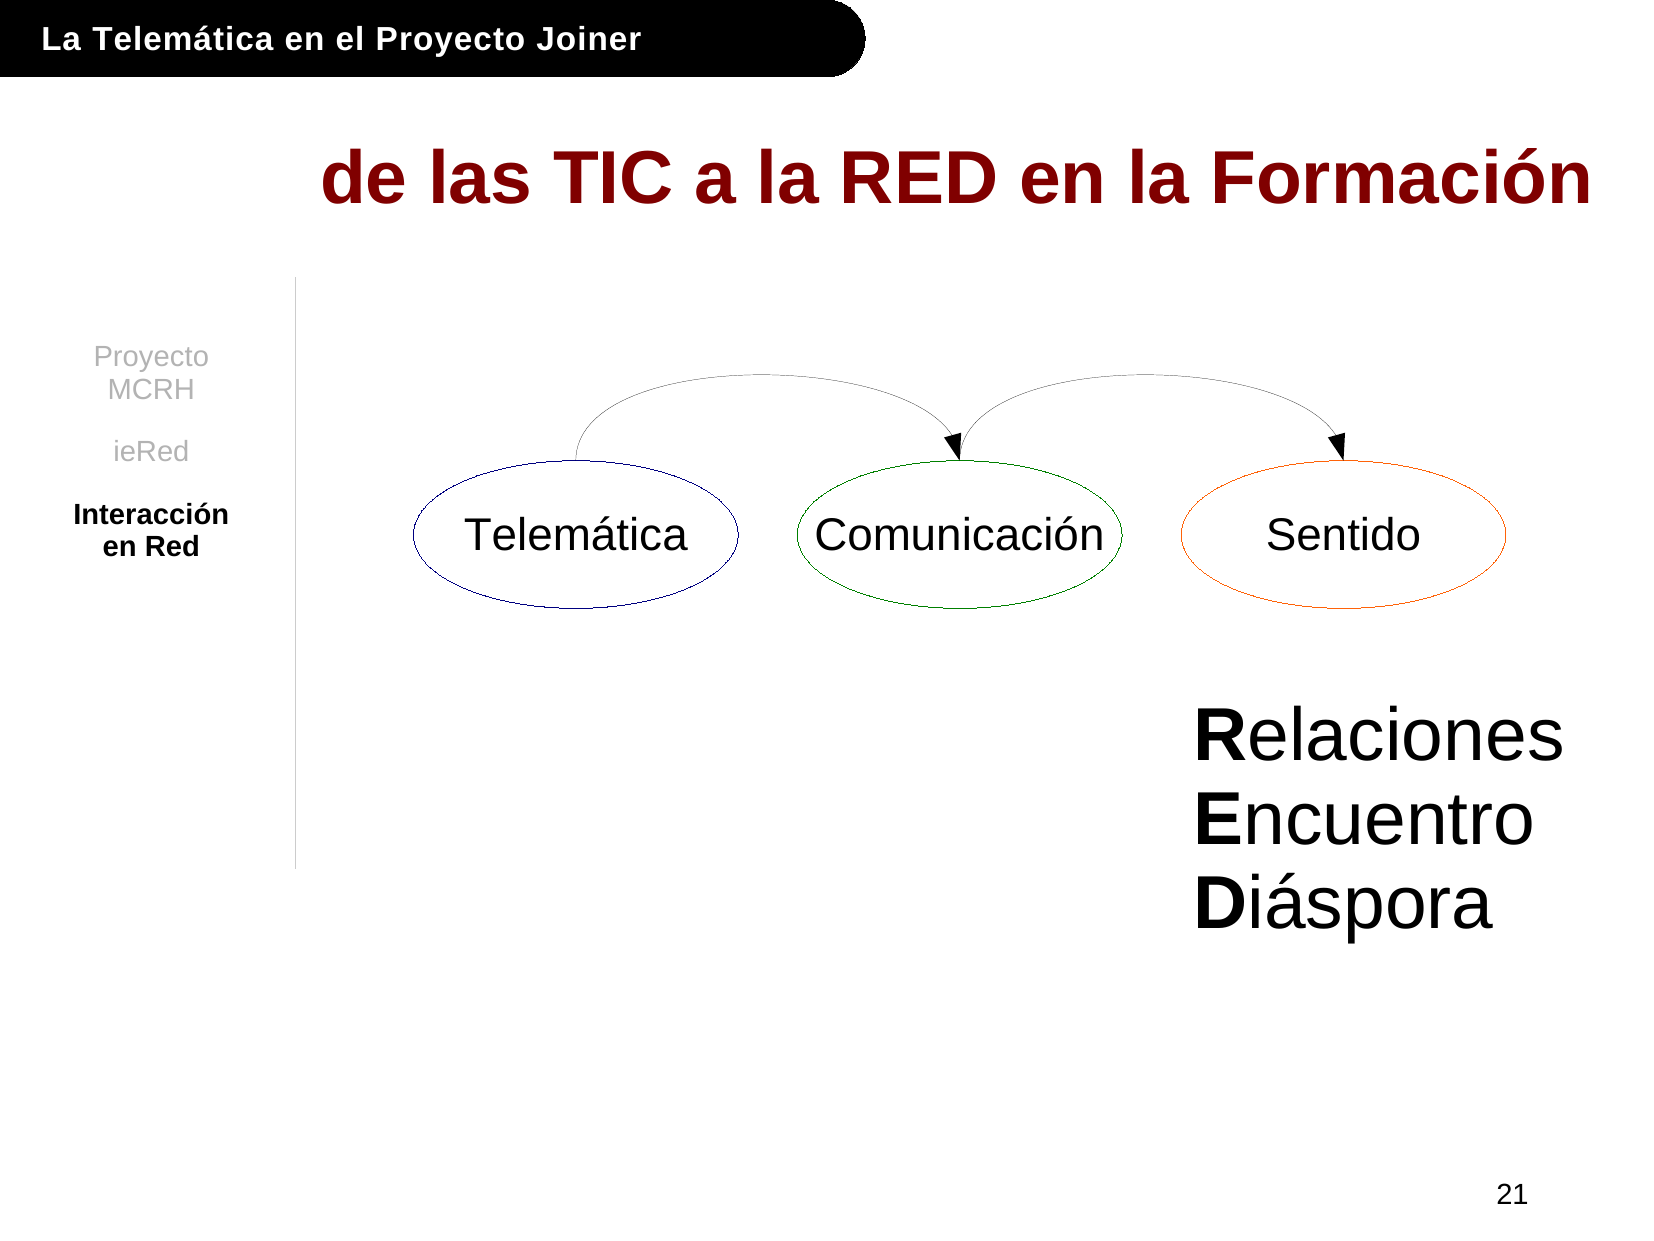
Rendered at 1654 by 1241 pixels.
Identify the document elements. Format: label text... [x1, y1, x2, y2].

text_box Sentido [1181, 460, 1506, 609]
title de las TIC a la RED en la Formación [118, 118, 1595, 237]
text_box Telemática [413, 460, 739, 609]
text_box Comunicación [797, 460, 1123, 609]
text_box Relaciones Encuentro Diáspora [1193, 692, 1565, 945]
list Proyecto MCRH ieRed Interacción en Red [18, 277, 285, 1143]
